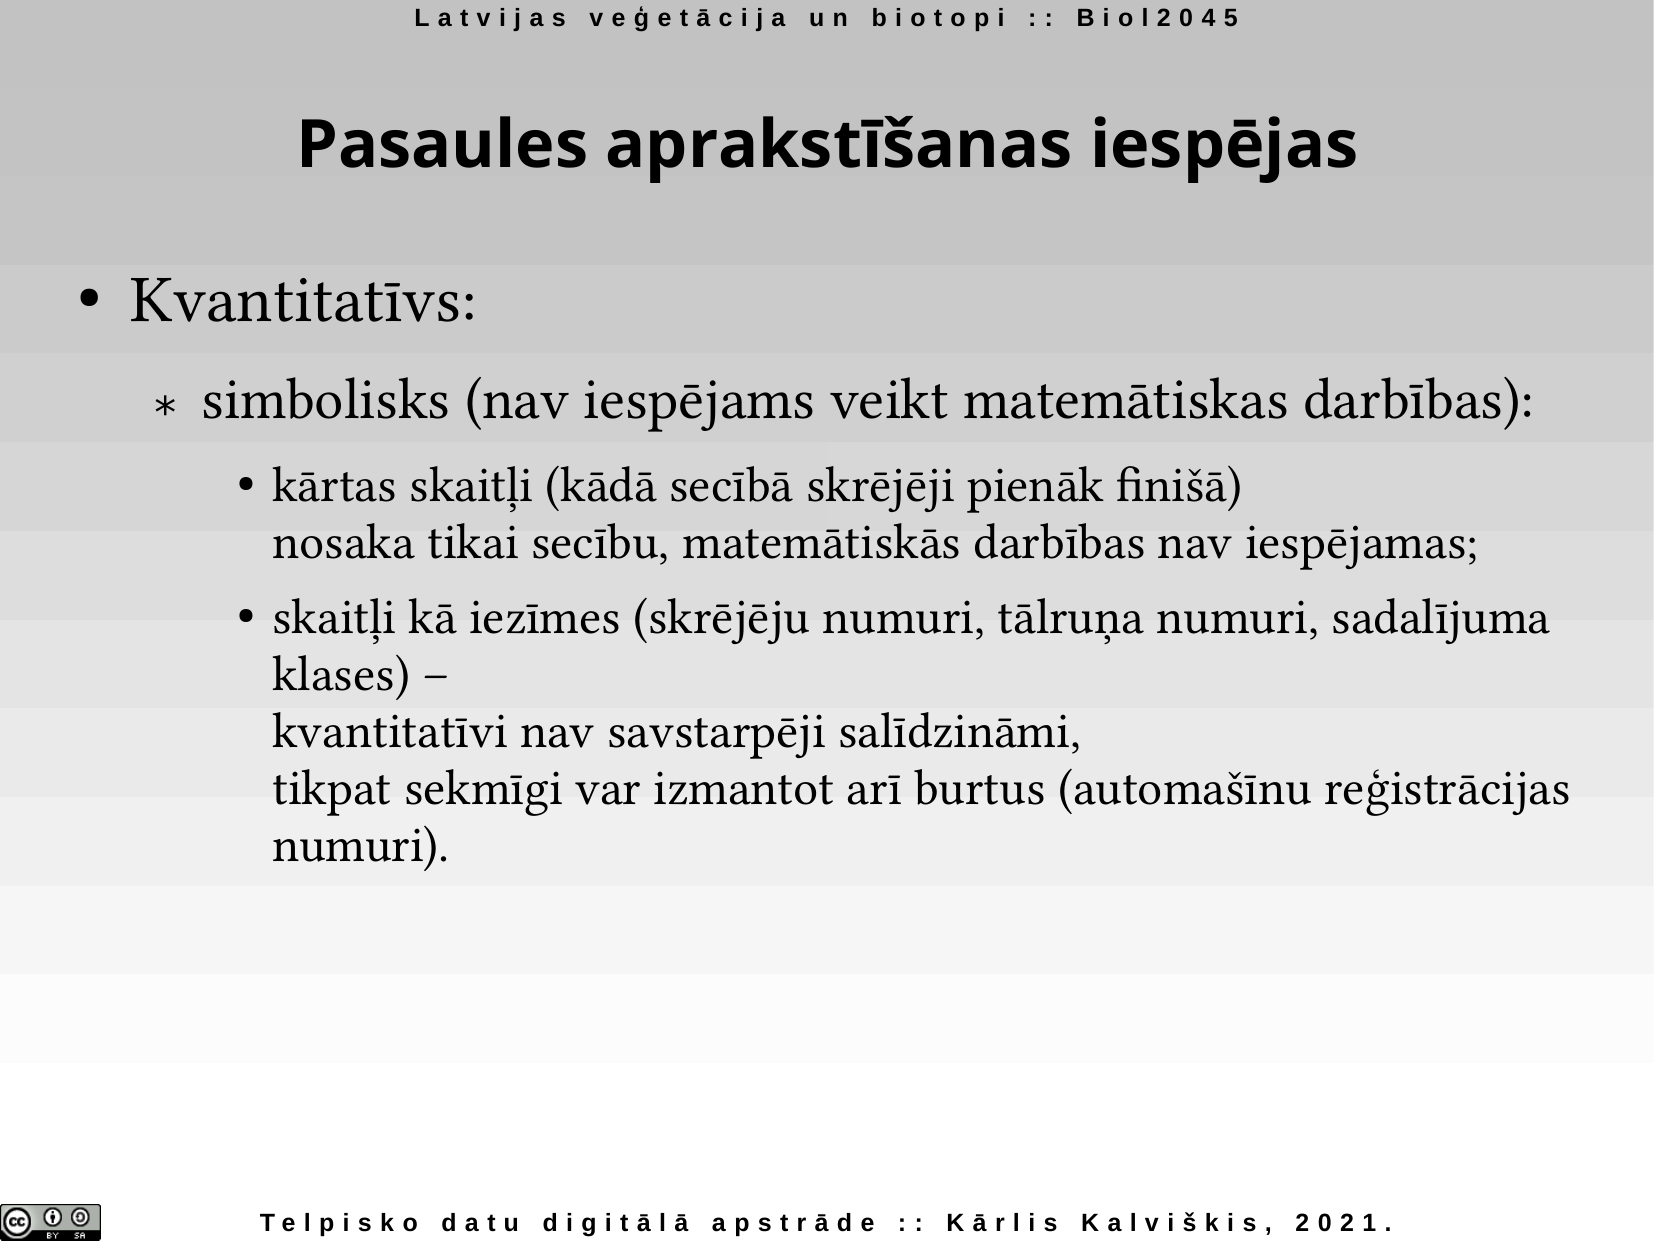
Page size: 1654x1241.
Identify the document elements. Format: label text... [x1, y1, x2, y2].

picture [0, 0, 1654, 1241]
title Pasaules aprakstīšanas iespējas [59, 37, 1596, 246]
list Kvantitatīvs: simbolisks (nav iespējams veikt matemātiskas darbības): kārtas skaitļi (kādā secībā skrējēji pienāk finišā) nosaka tikai secību, matemātiskās darbības nav iespējamas; skaitļi kā iezīmes (skrējēju numuri, tālruņa numuri, sadalījuma klases) – kvantitatīvi nav savstarpēji salīdzināmi, tikpat sekmīgi var izmantot arī burtus (automašīnu reģistrācijas numuri). [59, 261, 1596, 1189]
